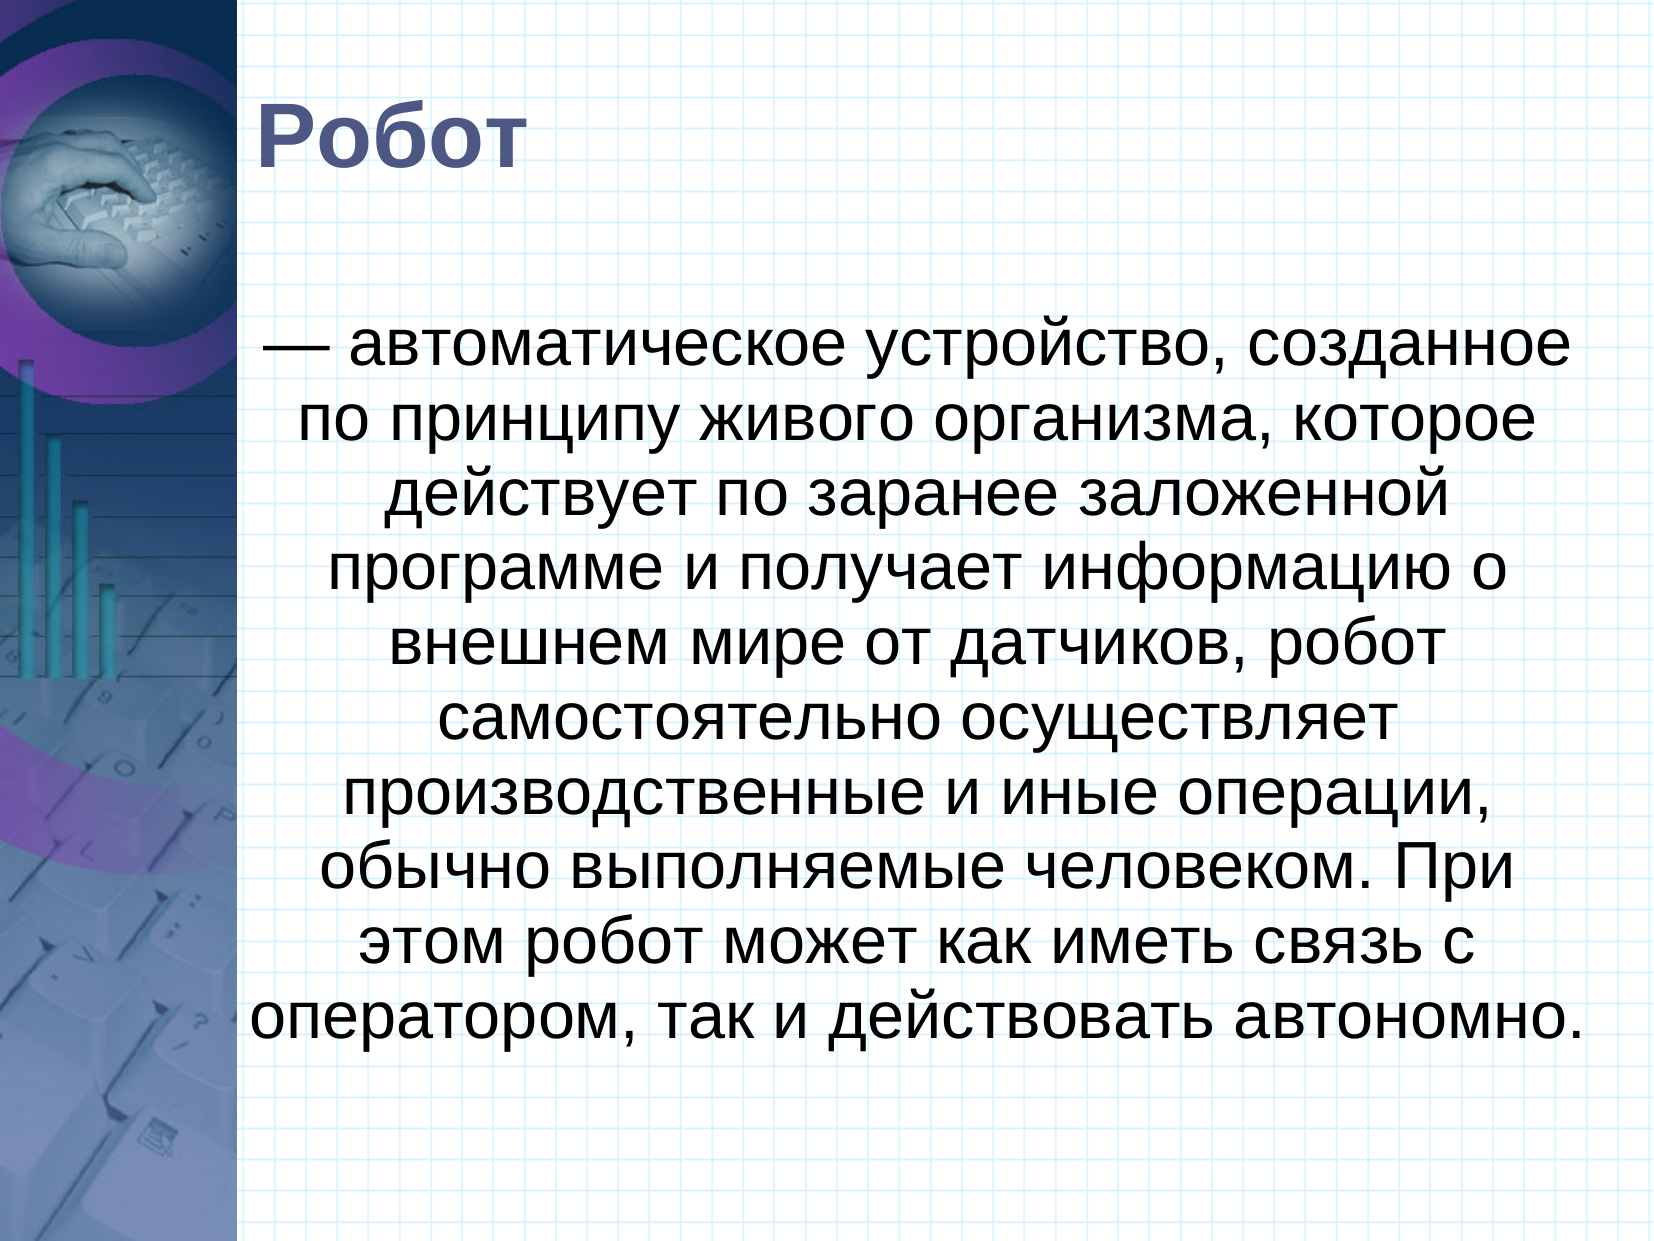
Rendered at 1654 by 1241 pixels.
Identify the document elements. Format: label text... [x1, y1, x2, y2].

title Робот [254, 32, 1640, 240]
subtitle — автоматическое устройство, созданное по принципу живого организма, которое действует по заранее заложенной программе и получает информацию о внешнем мире от датчиков, робот самостоятельно осуществляет производственные и иные операции, обычно выполняемые человеком. При этом робот может как иметь связь с оператором, так и действовать автономно. [206, 118, 1595, 1240]
picture [0, 0, 1654, 1241]
